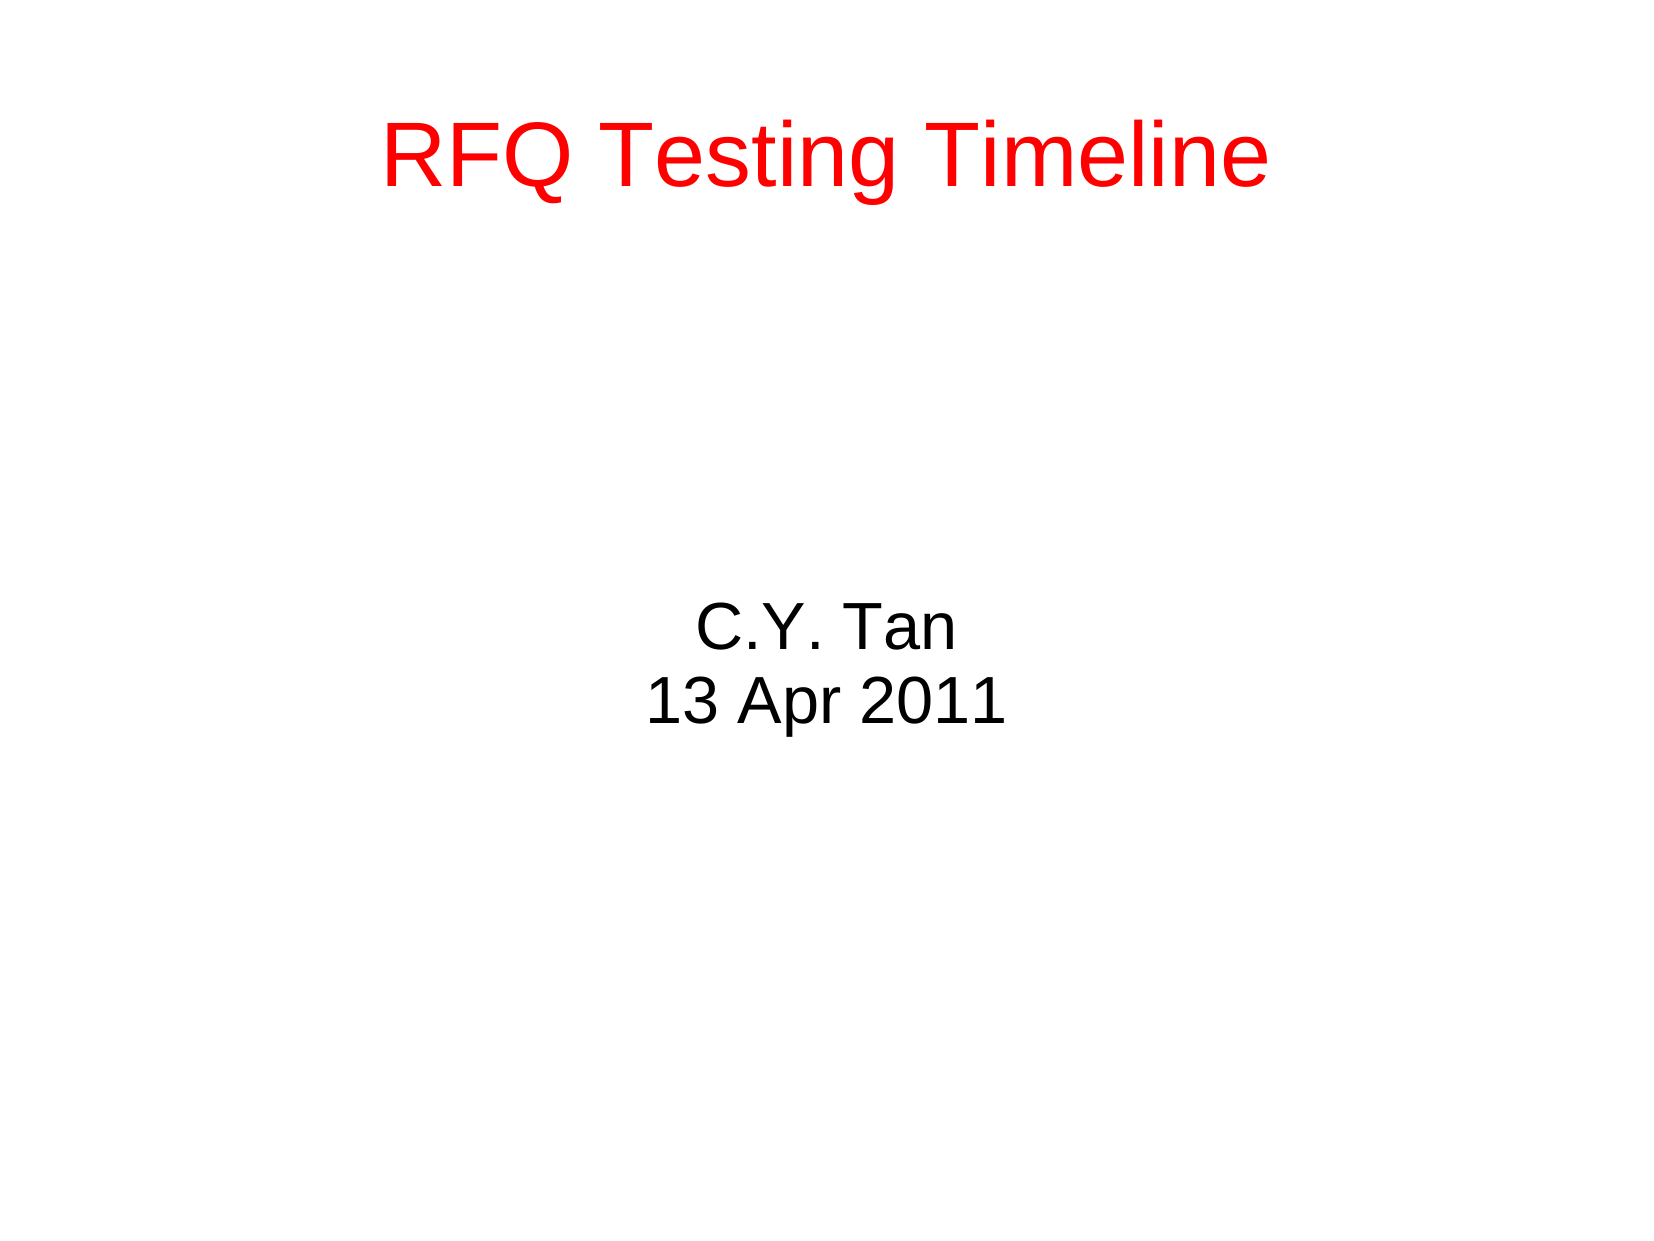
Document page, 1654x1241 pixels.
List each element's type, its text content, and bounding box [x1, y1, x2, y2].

title RFQ Testing Timeline [82, 49, 1571, 257]
subtitle C.Y. Tan 13 Apr 2011 [82, 290, 1571, 1109]
